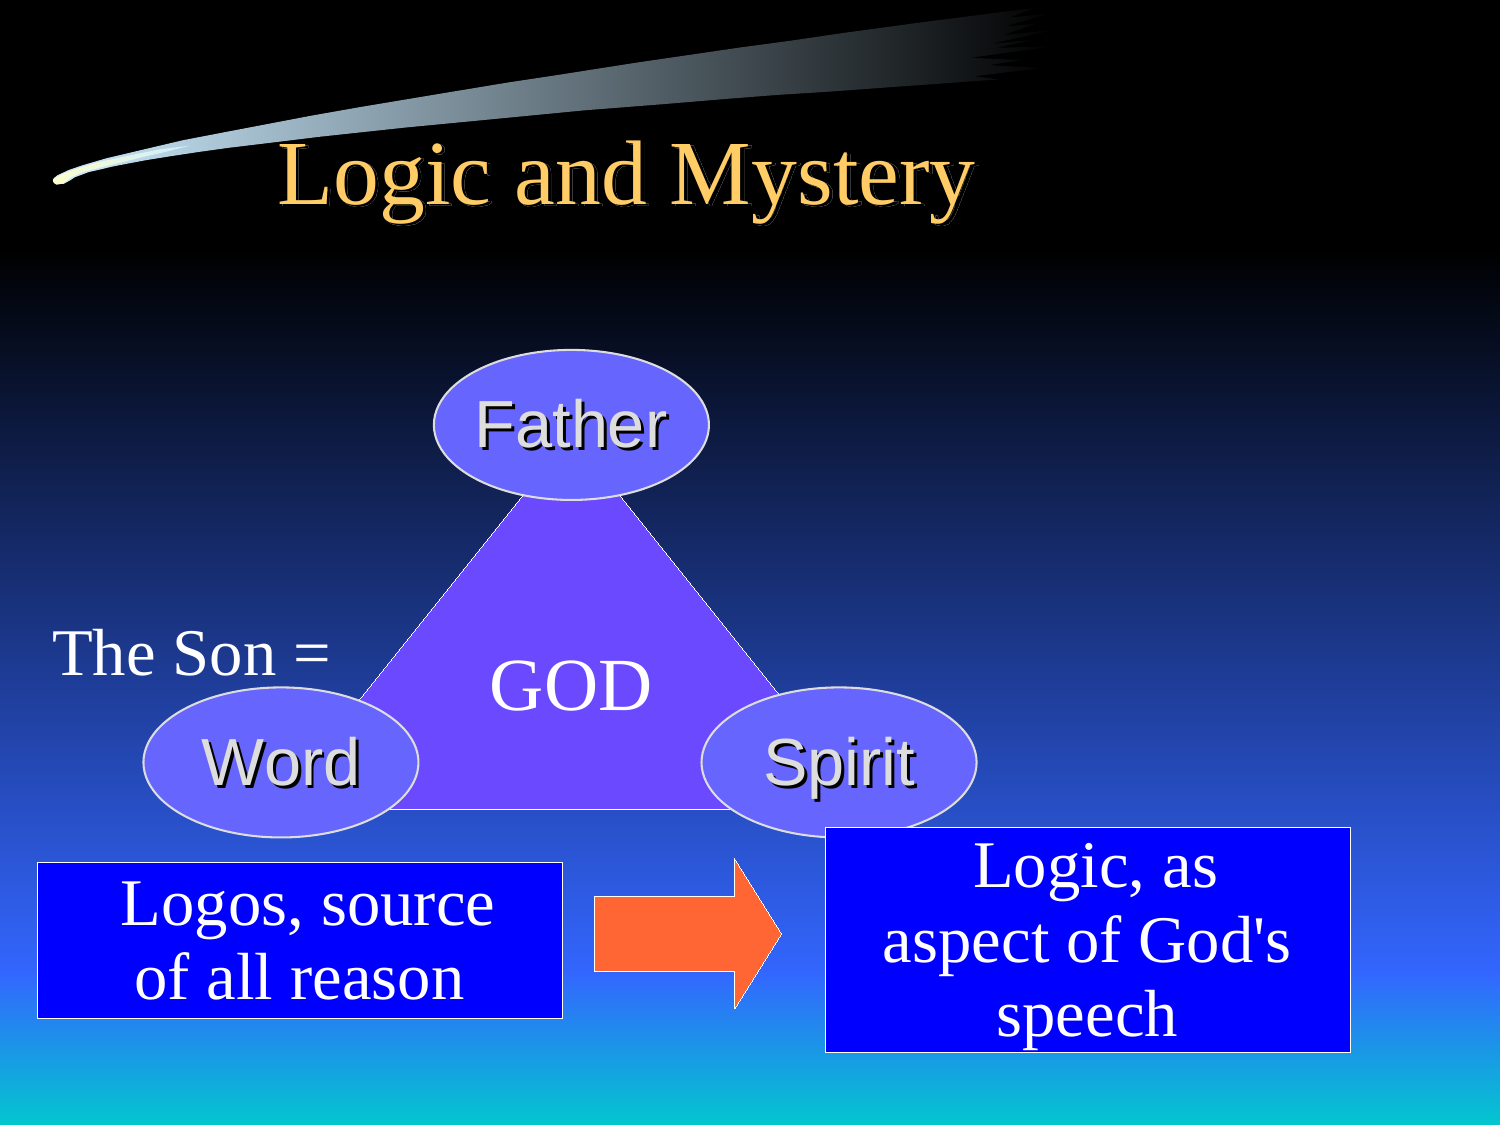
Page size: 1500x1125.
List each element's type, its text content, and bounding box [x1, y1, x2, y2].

text_box Father [433, 349, 709, 500]
text_box Spirit [701, 687, 977, 838]
text_box Logic, as aspect of God's speech [825, 827, 1351, 1053]
text_box The Son = [37, 608, 413, 698]
text_box Logos, source of all reason [37, 862, 563, 1019]
text_box [594, 858, 782, 1009]
text_box Word [143, 698, 419, 838]
text_box GOD [359, 496, 779, 810]
title Logic and Mystery [262, 79, 1463, 268]
